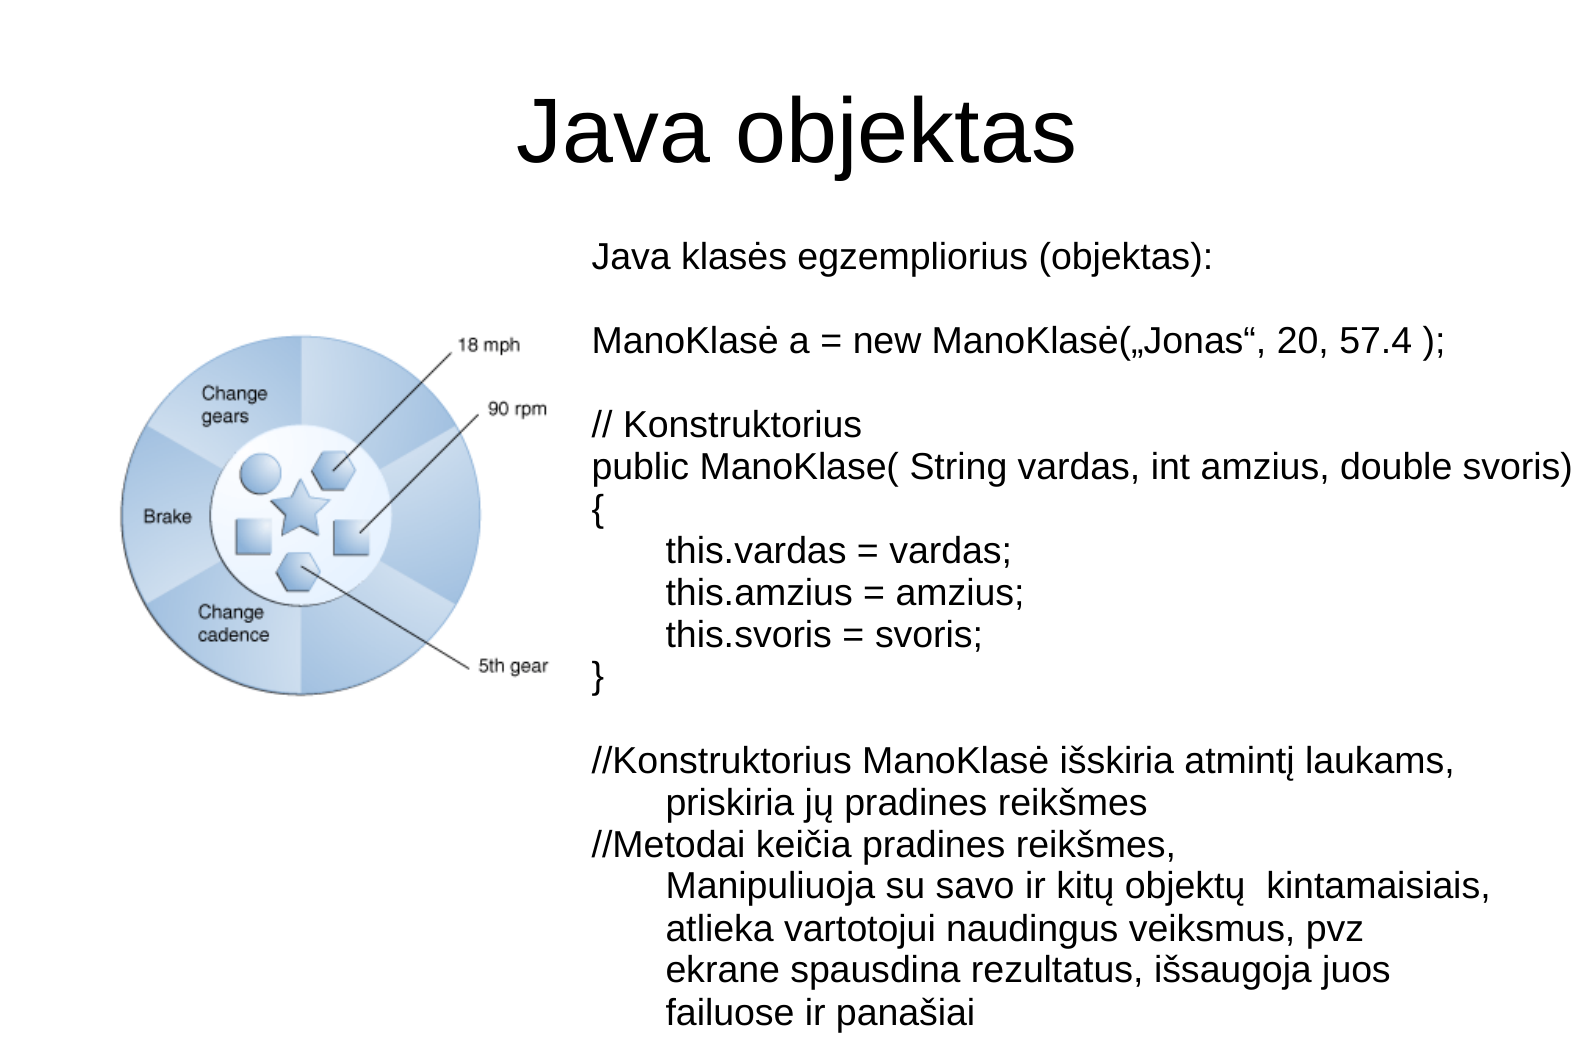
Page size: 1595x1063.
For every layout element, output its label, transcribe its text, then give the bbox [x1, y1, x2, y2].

picture [111, 324, 562, 709]
text_box Java klasės egzempliorius (objektas): ManoKlasė a = new ManoKlasė(„Jonas“, 20, 57.4 ); // Konstruktorius public ManoKlase( String vardas, int amzius, double svoris) { this.vardas = vardas; this.amzius = amzius; this.svoris = svoris; } //Konstruktorius ManoKlasė išskiria atmintį laukams, priskiria jų pradines reikšmes //Metodai keičia pradines reikšmes, Manipuliuoja su savo ir kitų objektų kintamaisiais, atlieka vartotojui naudingus veiksmus, pvz ekrane spausdina rezultatus, išsaugoja juos failuose ir panašiai [576, 227, 1589, 1042]
title Java objektas [79, 49, 1515, 213]
